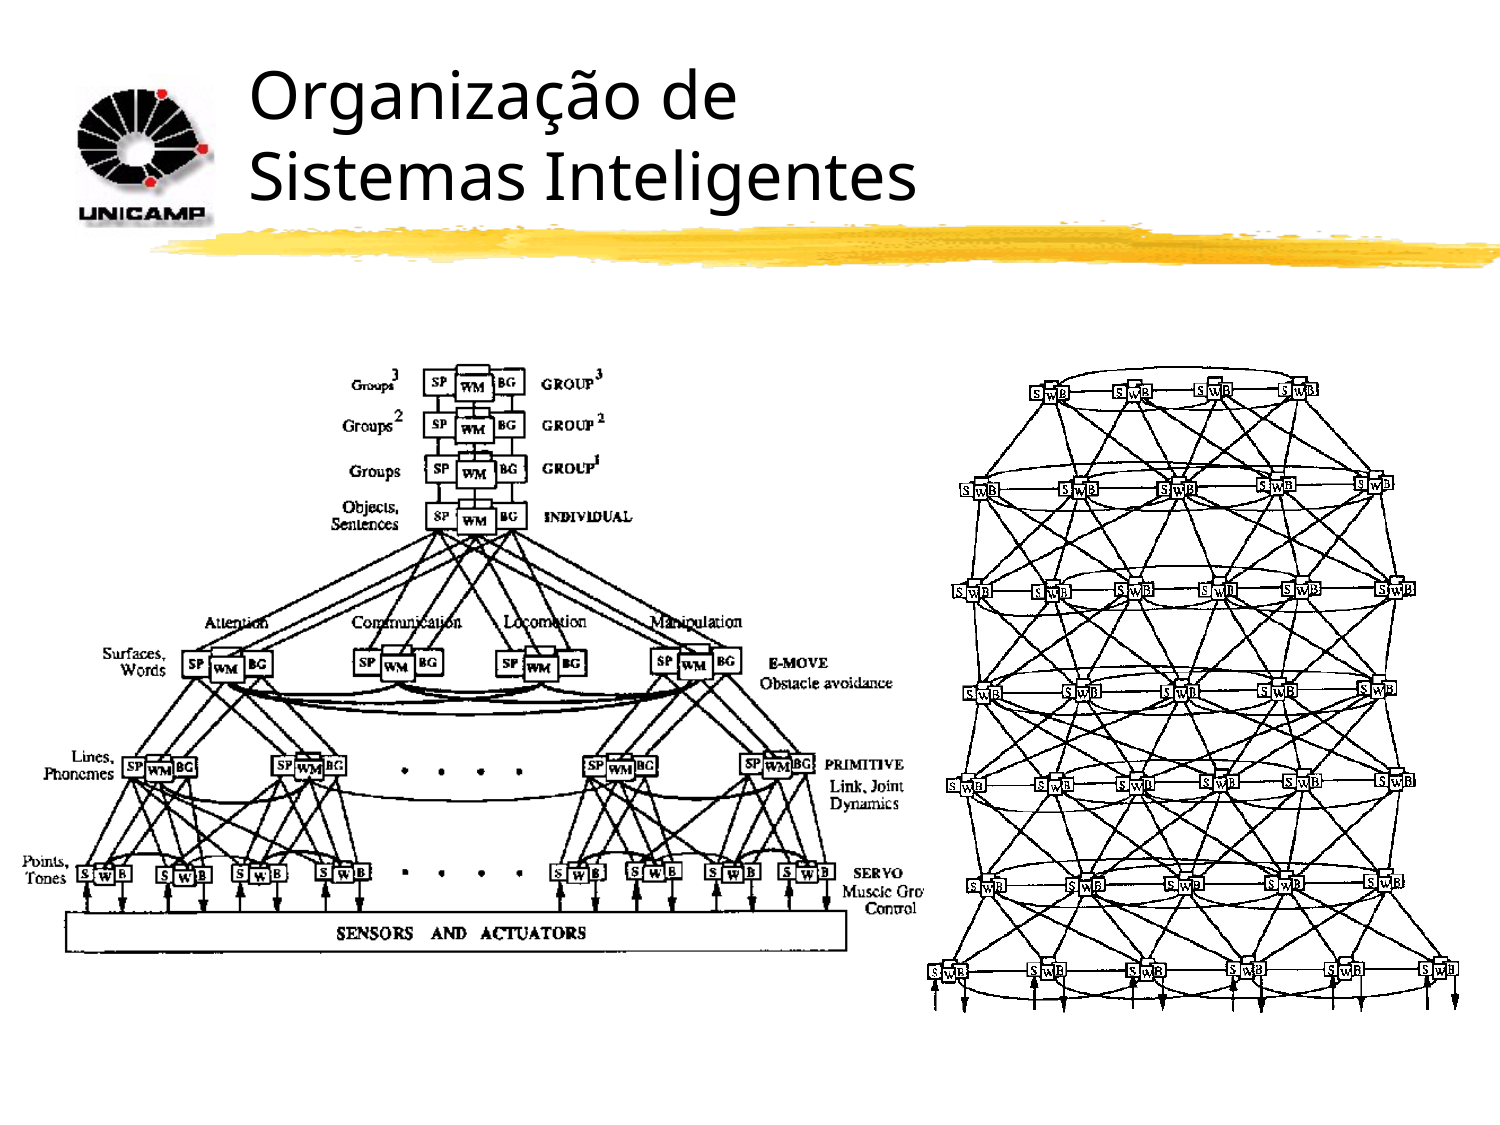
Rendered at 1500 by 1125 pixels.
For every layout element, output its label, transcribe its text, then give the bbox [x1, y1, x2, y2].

picture [12, 355, 1463, 1013]
picture [75, 74, 1500, 279]
title Organização de Sistemas Inteligentes [233, 37, 1434, 225]
